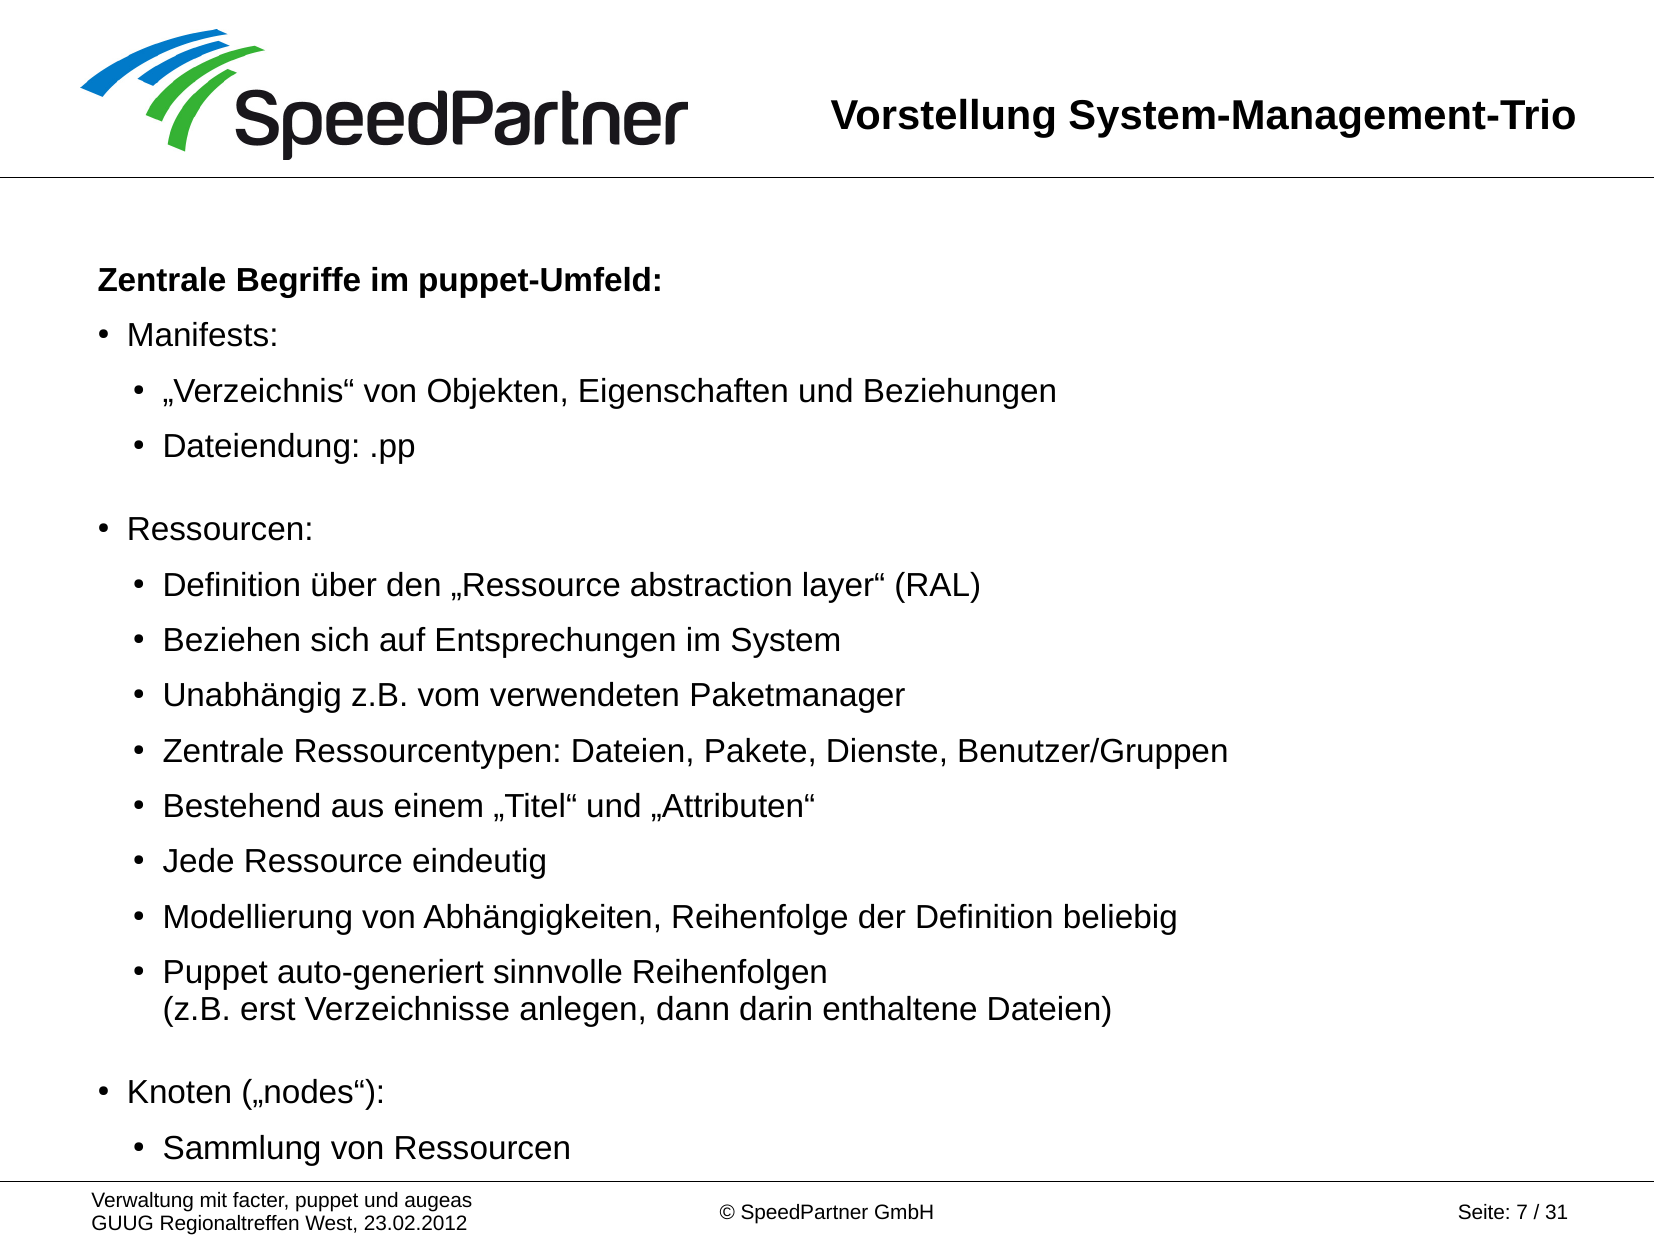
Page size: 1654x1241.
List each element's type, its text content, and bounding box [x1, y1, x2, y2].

picture [80, 29, 688, 160]
title Vorstellung System-Management-Trio [590, 70, 1577, 160]
text_box Zentrale Begriffe im puppet-Umfeld: Manifests: „Verzeichnis“ von Objekten, Eigenschaften und Beziehungen Dateiendung: .pp Ressourcen: Definition über den „Ressource abstraction layer“ (RAL) Beziehen sich auf Entsprechungen im System Unabhängig z.B. vom verwendeten Paketmanager Zentrale Ressourcentypen: Dateien, Pakete, Dienste, Benutzer/Gruppen Bestehend aus einem „Titel“ und „Attributen“ Jede Ressource eindeutig Modellierung von Abhängigkeiten, Reihenfolge der Definition beliebig Puppet auto-generiert sinnvolle Reihenfolgen (z.B. erst Verzeichnisse anlegen, dann darin enthaltene Dateien) Knoten („nodes“): Sammlung von Ressourcen [82, 253, 1565, 1177]
